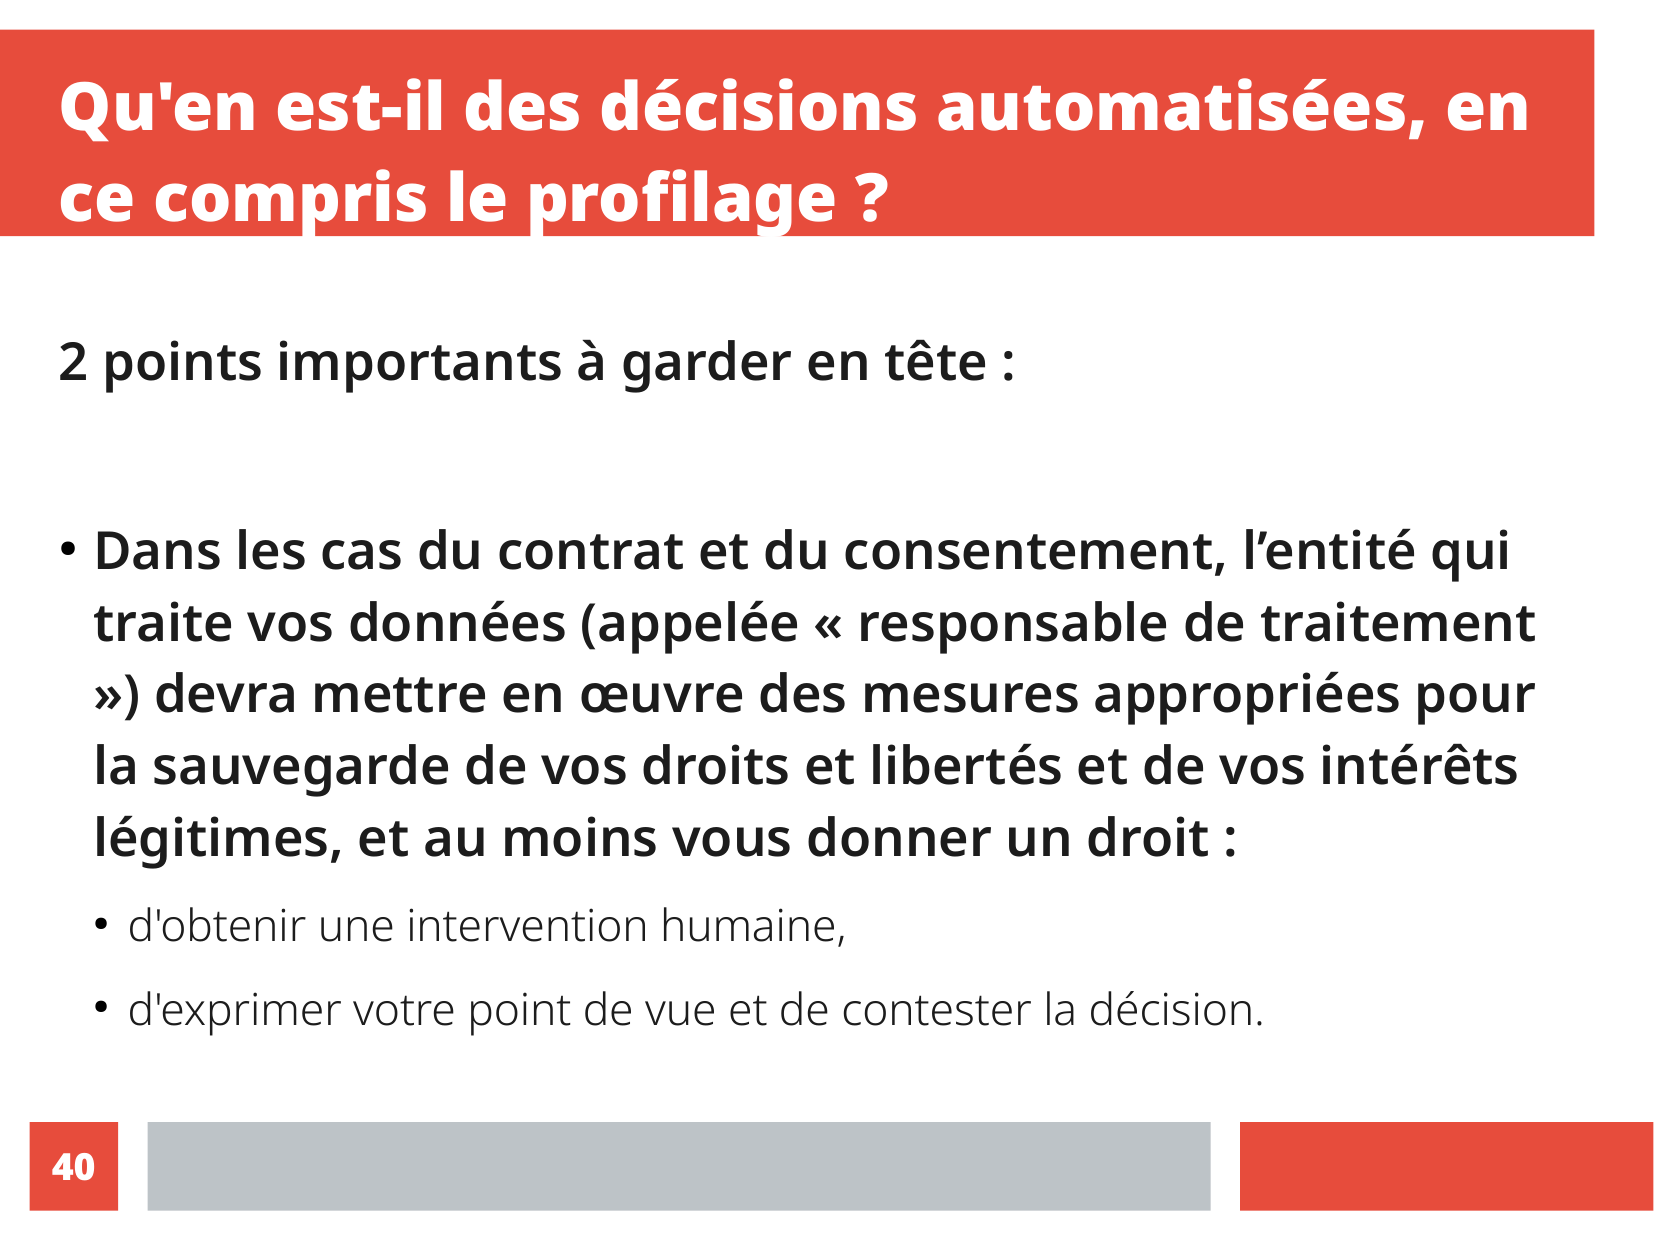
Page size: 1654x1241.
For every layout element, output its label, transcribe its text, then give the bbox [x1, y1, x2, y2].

title Qu'en est-il des décisions automatisées, en ce compris le profilage ? [59, 59, 1595, 207]
list 2 points importants à garder en tête : Dans les cas du contrat et du consentement, l’entité qui traite vos données (appelée « responsable de traitement ») devra mettre en œuvre des mesures appropriées pour la sauvegarde de vos droits et libertés et de vos intérêts légitimes, et au moins vous donner un droit : d'obtenir une intervention humaine, d'exprimer votre point de vue et de contester la décision. [59, 324, 1565, 1093]
